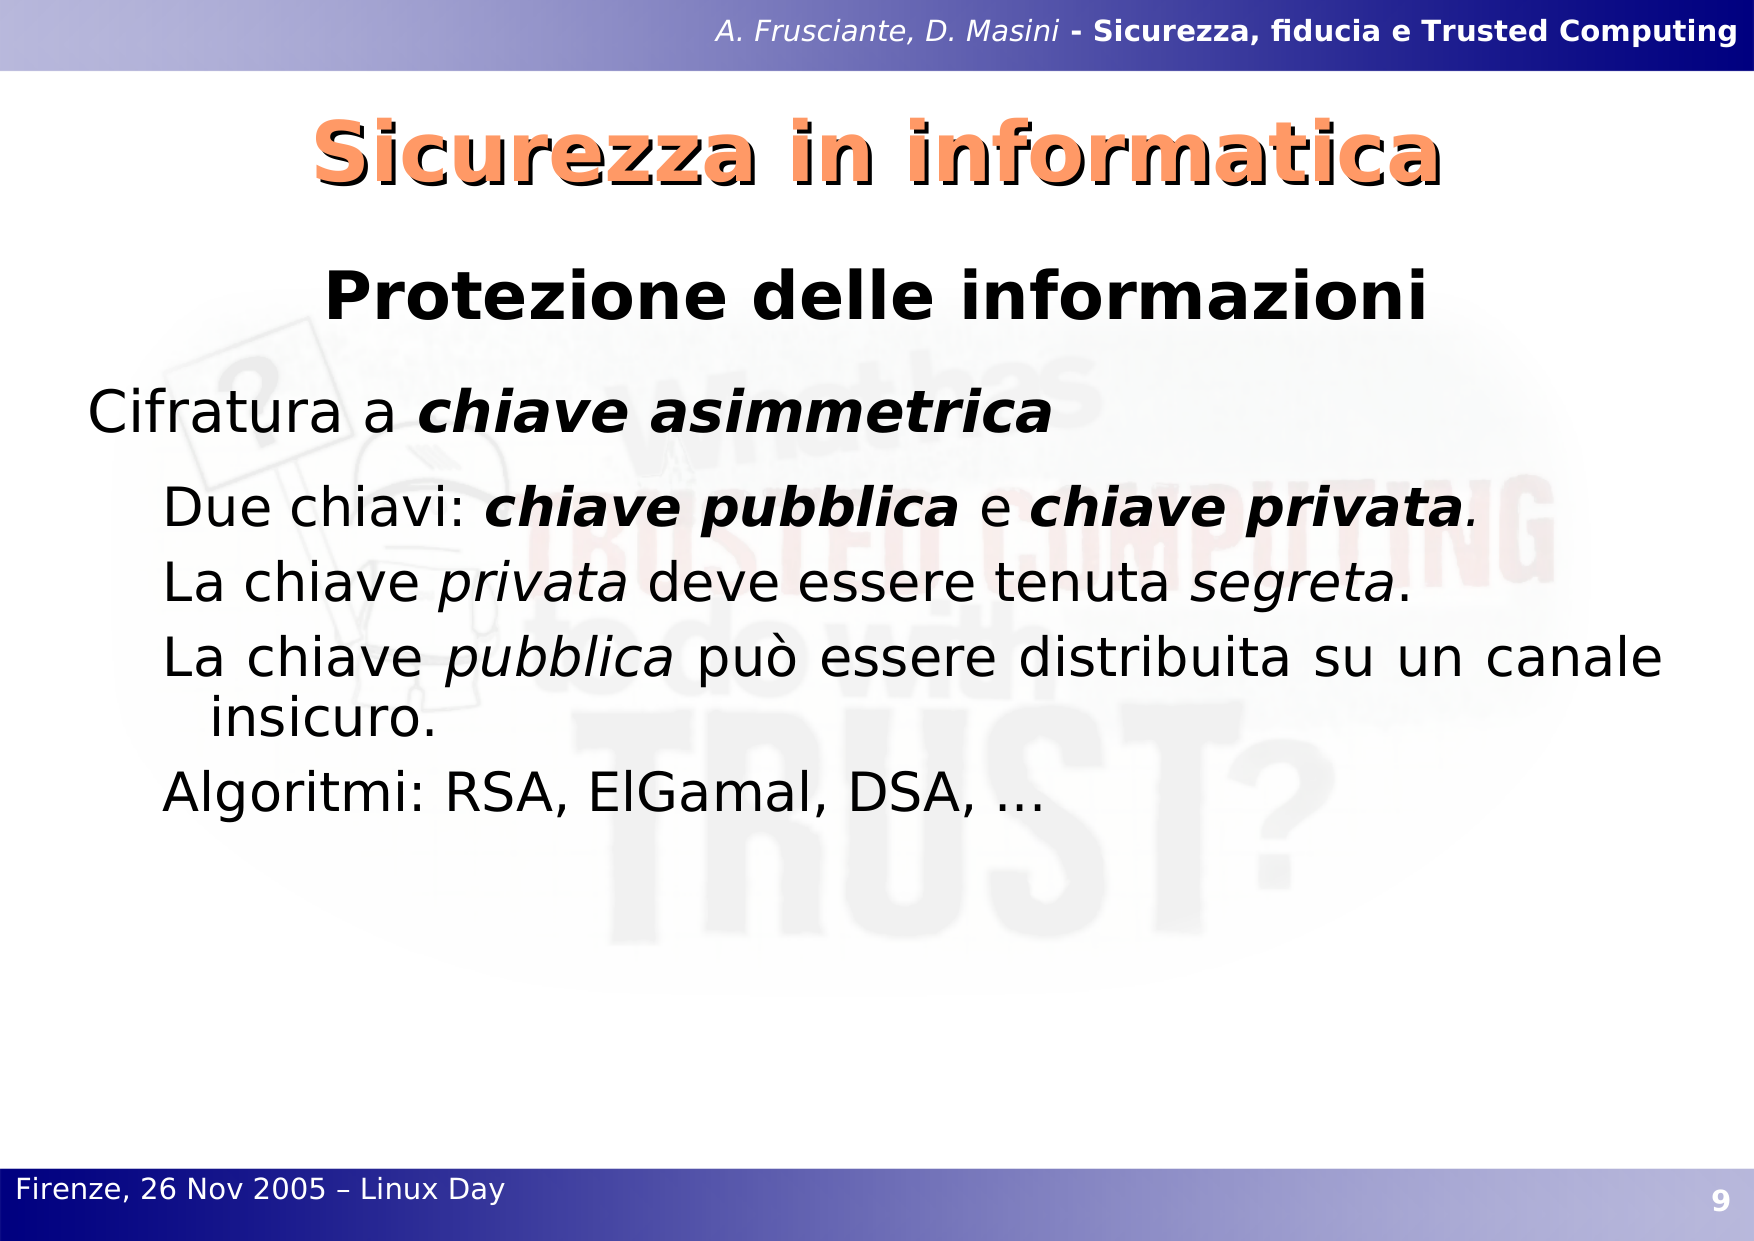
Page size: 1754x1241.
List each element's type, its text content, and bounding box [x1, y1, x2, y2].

title Sicurezza in informatica [87, 49, 1667, 257]
picture [0, 0, 1754, 1241]
text_box <numero> [1641, 1185, 1732, 1223]
list Protezione delle informazioni Cifratura a chiave asimmetrica Due chiavi: chiave pubblica e chiave privata. La chiave privata deve essere tenuta segreta. La chiave pubblica può essere distribuita su un canale insicuro. Algoritmi: RSA, ElGamal, DSA, ... [87, 259, 1667, 1079]
text_box Firenze, 26 Nov 2005 – Linux Day [0, 1175, 763, 1234]
text_box A. Frusciante, D. Masini - Sicurezza, fiducia e Trusted Computing [602, 7, 1754, 63]
